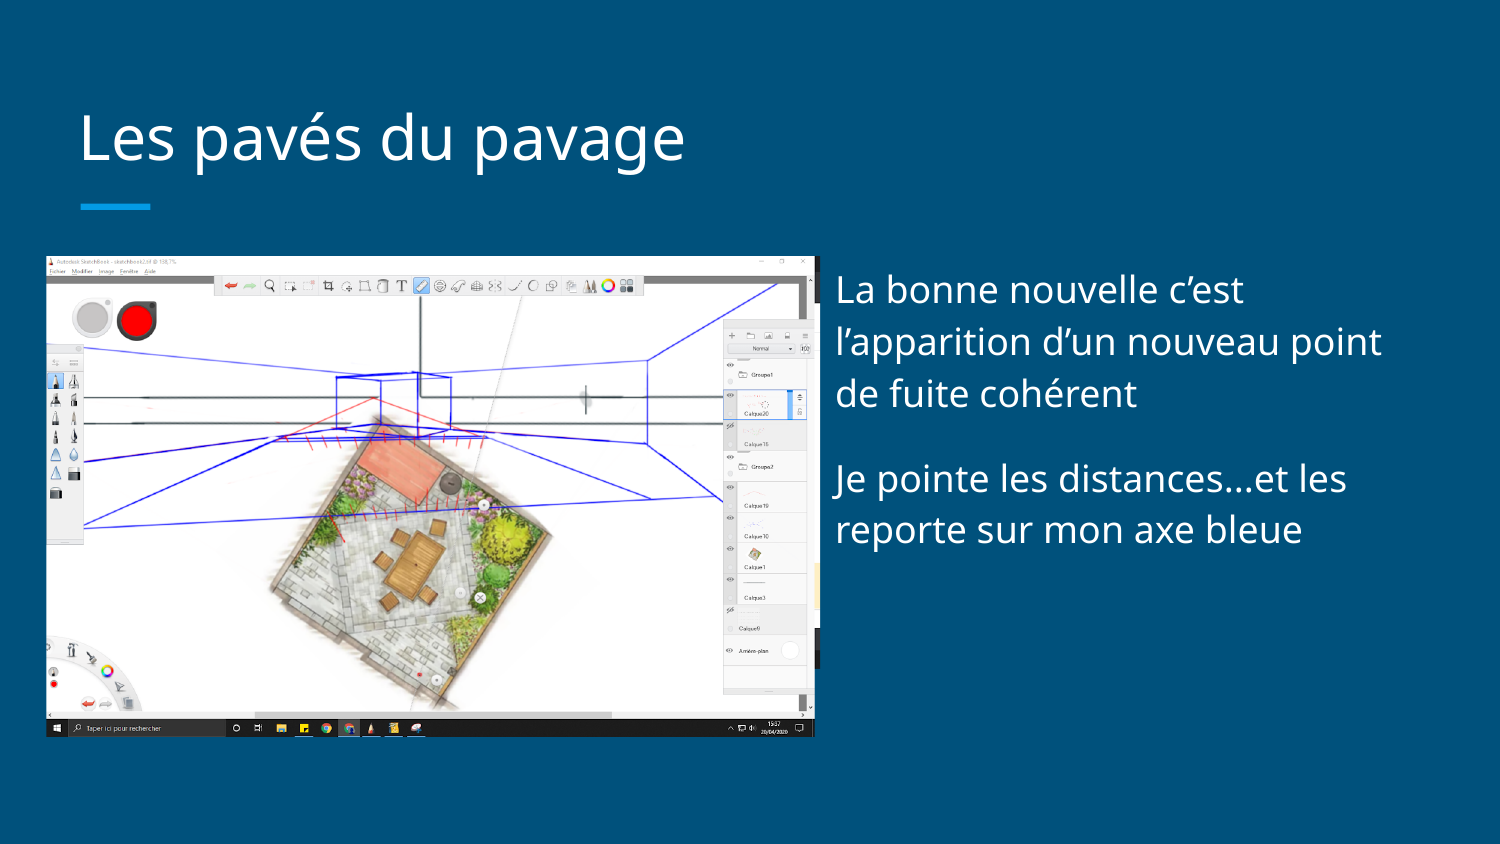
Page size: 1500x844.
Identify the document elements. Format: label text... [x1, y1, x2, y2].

title Les pavés du pavage [63, 75, 1437, 188]
picture [47, 257, 820, 736]
list La bonne nouvelle c’est l’apparition d’un nouveau point de fuite cohérent Je pointe les distances...et les reporte sur mon axe bleue [820, 244, 1437, 750]
